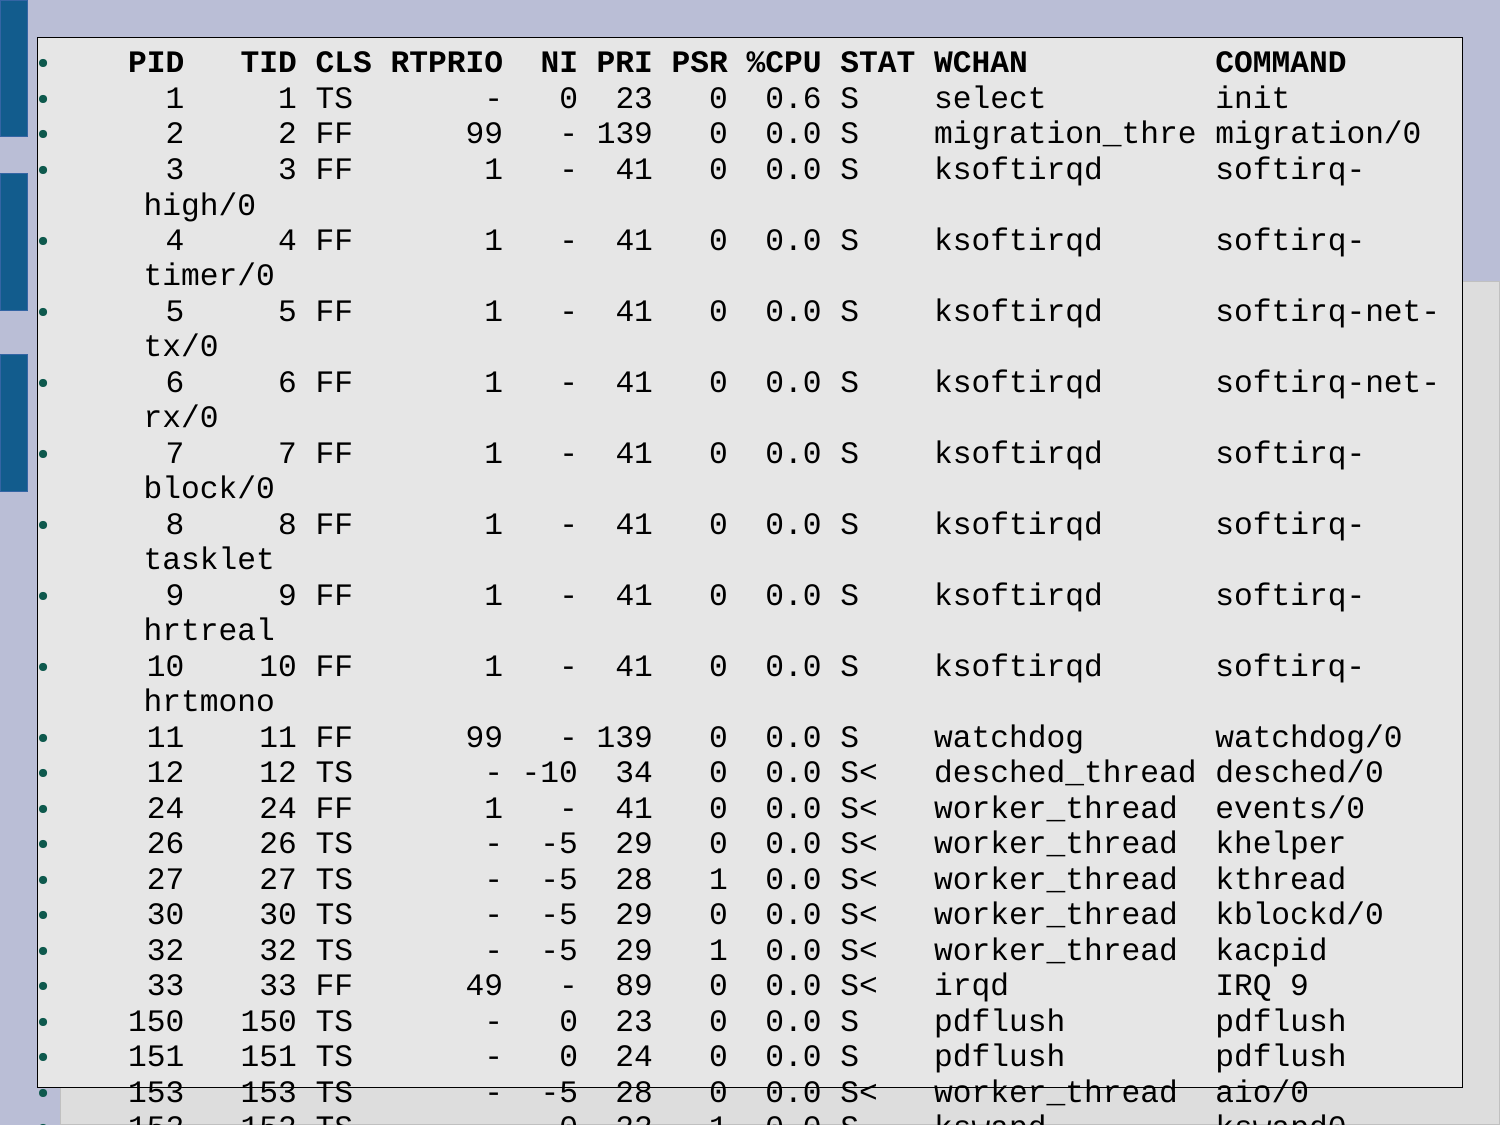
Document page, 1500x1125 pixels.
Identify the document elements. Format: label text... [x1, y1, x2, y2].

text_box [807, 1083, 816, 1088]
text_box [770, 1083, 779, 1088]
text_box [639, 1083, 647, 1088]
text_box [714, 1083, 723, 1088]
list PID TID CLS RTPRIO NI PRI PSR %CPU STAT WCHAN COMMAND 1 1 TS - 0 23 0 0.6 S select init 2 2 FF 99 - 139 0 0.0 S migration_thre migration/0 3 3 FF 1 - 41 0 0.0 S ksoftirqd softirq-high/0 4 4 FF 1 - 41 0 0.0 S ksoftirqd softirq-timer/0 5 5 FF 1 - 41 0 0.0 S ksoftirqd softirq-net-tx/0 6 6 FF 1 - 41 0 0.0 S ksoftirqd softirq-net-rx/0 7 7 FF 1 - 41 0 0.0 S ksoftirqd softirq-block/0 8 8 FF 1 - 41 0 0.0 S ksoftirqd softirq-tasklet 9 9 FF 1 - 41 0 0.0 S ksoftirqd softirq-hrtreal 10 10 FF 1 - 41 0 0.0 S ksoftirqd softirq-hrtmono 11 11 FF 99 - 139 0 0.0 S watchdog watchdog/0 12 12 TS - -10 34 0 0.0 S< desched_thread desched/0 24 24 FF 1 - 41 0 0.0 S< worker_thread events/0 26 26 TS - -5 29 0 0.0 S< worker_thread khelper 27 27 TS - -5 28 1 0.0 S< worker_thread kthread 30 30 TS - -5 29 0 0.0 S< worker_thread kblockd/0 32 32 TS - -5 29 1 0.0 S< worker_thread kacpid 33 33 FF 49 - 89 0 0.0 S< irqd IRQ 9 150 150 TS - 0 23 0 0.0 S pdflush pdflush 151 151 TS - 0 24 0 0.0 S pdflush pdflush 153 153 TS - -5 28 0 0.0 S< worker_thread aio/0 152 152 TS - 0 22 1 0.0 S kswapd kswapd0 741 741 TS - -5 29 0 0.0 S< serio_thread kseriod 746 746 FF 48 - 88 1 0.0 S< irqd IRQ 12 774 774 FF 47 - 87 0 0.1 S< irqd IRQ 14 789 789 FF 45 - 85 0 0.0 S< irqd IRQ 1 793 793 TS - 0 24 1 0.0 S kjournald kjournald 894 894 TS - -4 26 0 2.6 S<s select udevd [2, 46, 1465, 1077]
text_box [37, 37, 1463, 46]
text_box [1295, 1083, 1304, 1088]
text_box [37, 1077, 1463, 1088]
